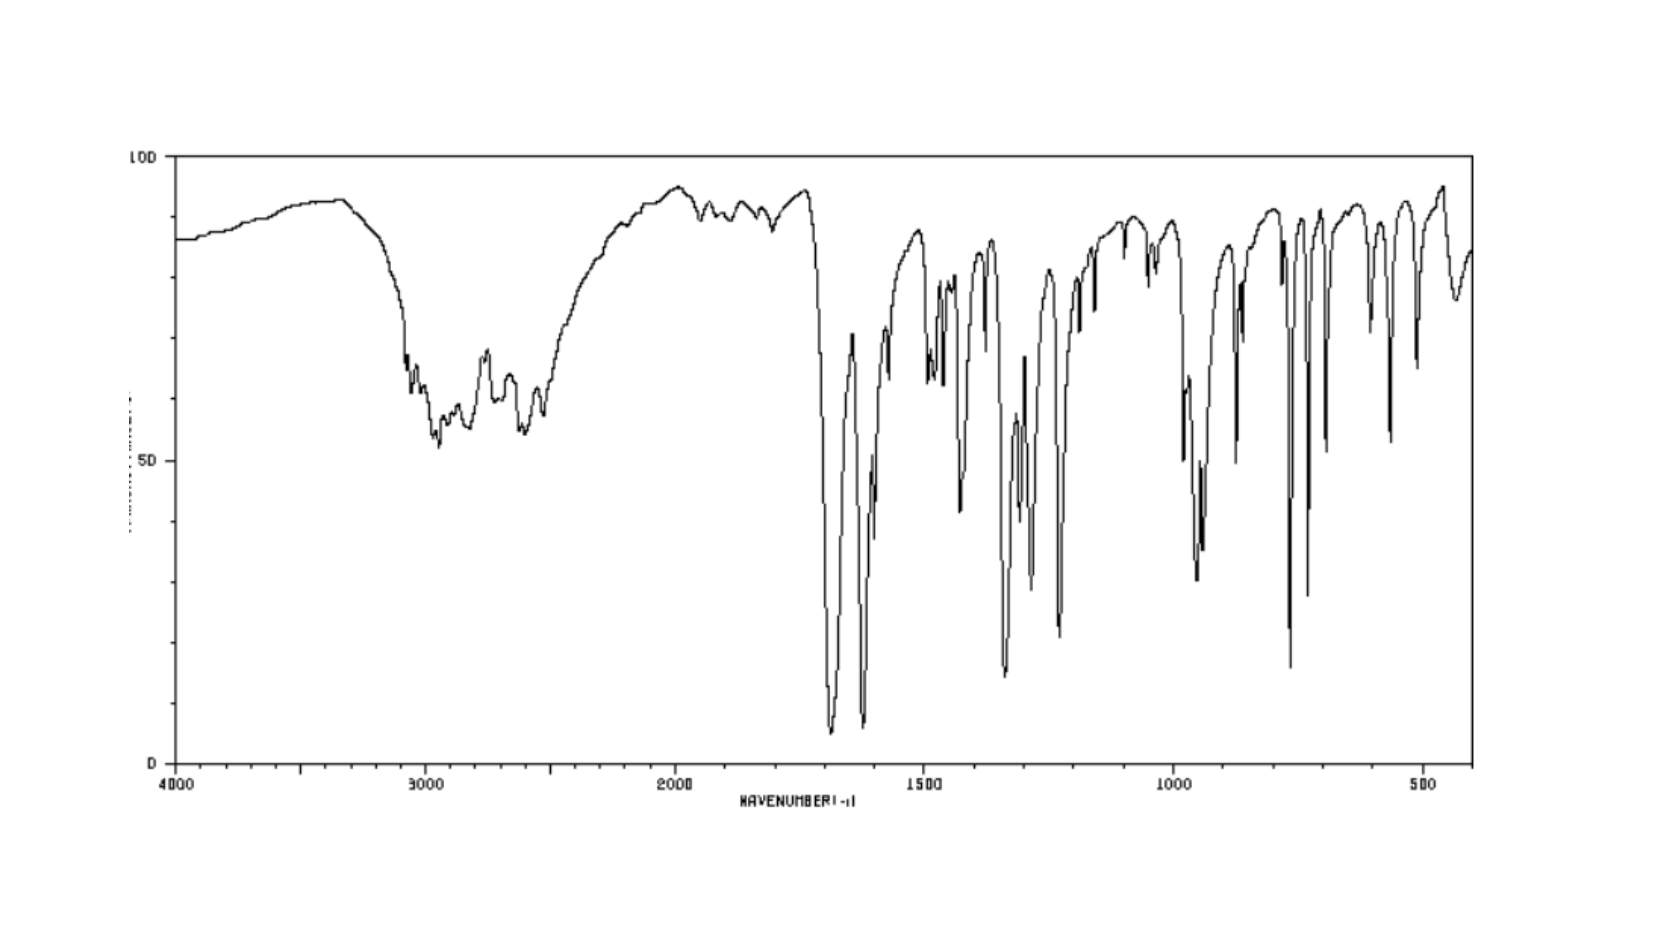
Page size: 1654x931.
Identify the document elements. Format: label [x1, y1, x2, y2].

picture [129, 145, 1563, 839]
